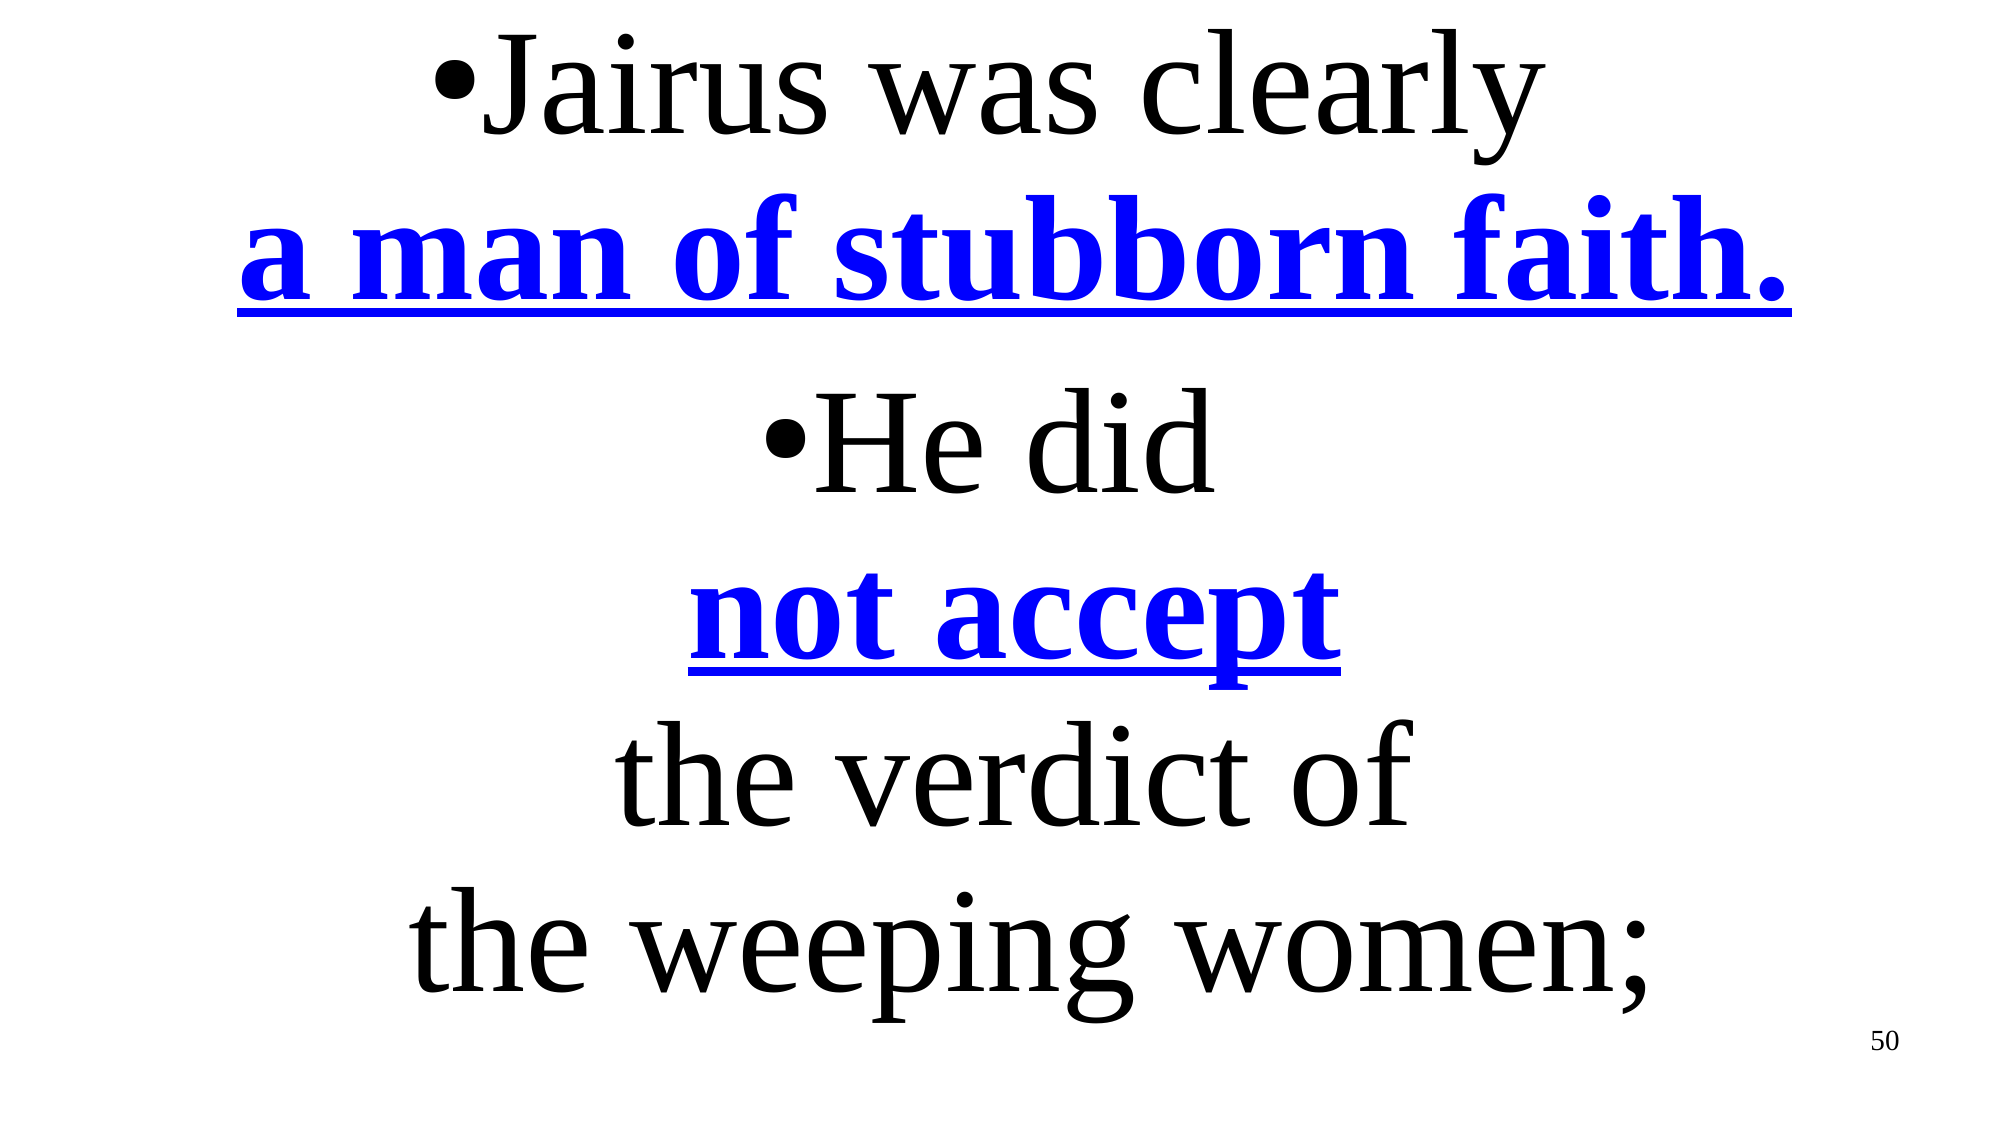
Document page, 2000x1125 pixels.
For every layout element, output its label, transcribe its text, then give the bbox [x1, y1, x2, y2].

list Jairus was clearly a man of stubborn faith. He did not accept the verdict of the weeping women; [0, 0, 1996, 1123]
